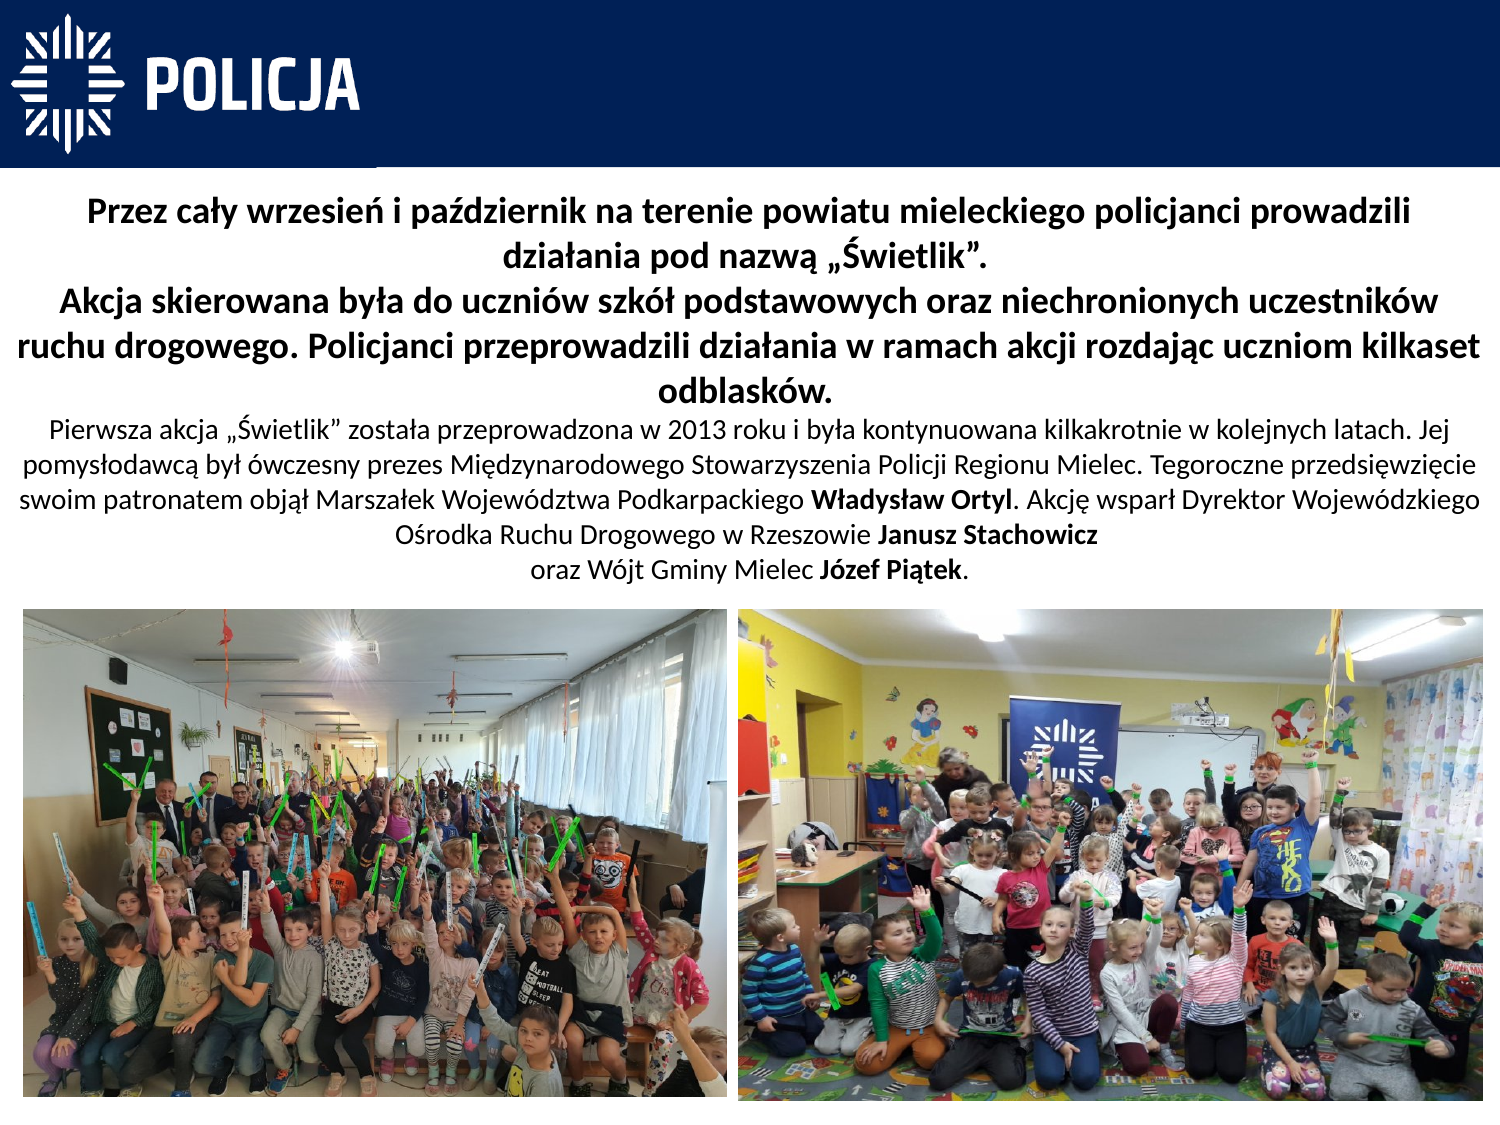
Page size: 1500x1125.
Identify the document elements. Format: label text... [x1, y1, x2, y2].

picture [23, 609, 727, 1097]
text_box [360, 0, 1500, 168]
text_box Przez cały wrzesień i październik na terenie powiatu mieleckiego policjanci prowadzili działania pod nazwą „Świetlik”. Akcja skierowana była do uczniów szkół podstawowych oraz niechronionych uczestników ruchu drogowego. Policjanci przeprowadzili działania w ramach akcji rozdając uczniom kilkaset odblasków. Pierwsza akcja „Świetlik” została przeprowadzona w 2013 roku i była kontynuowana kilkakrotnie w kolejnych latach. Jej pomysłodawcą był ówczesny prezes Międzynarodowego Stowarzyszenia Policji Regionu Mielec. Tegoroczne przedsięwzięcie swoim patronatem objął Marszałek Województwa Podkarpackiego Władysław Ortyl. Akcję wsparł Dyrektor Wojewódzkiego Ośrodka Ruchu Drogowego w Rzeszowie Janusz Stachowicz oraz Wójt Gminy Mielec Józef Piątek. [0, 177, 1500, 618]
picture [0, 0, 360, 168]
picture [738, 609, 1483, 1101]
